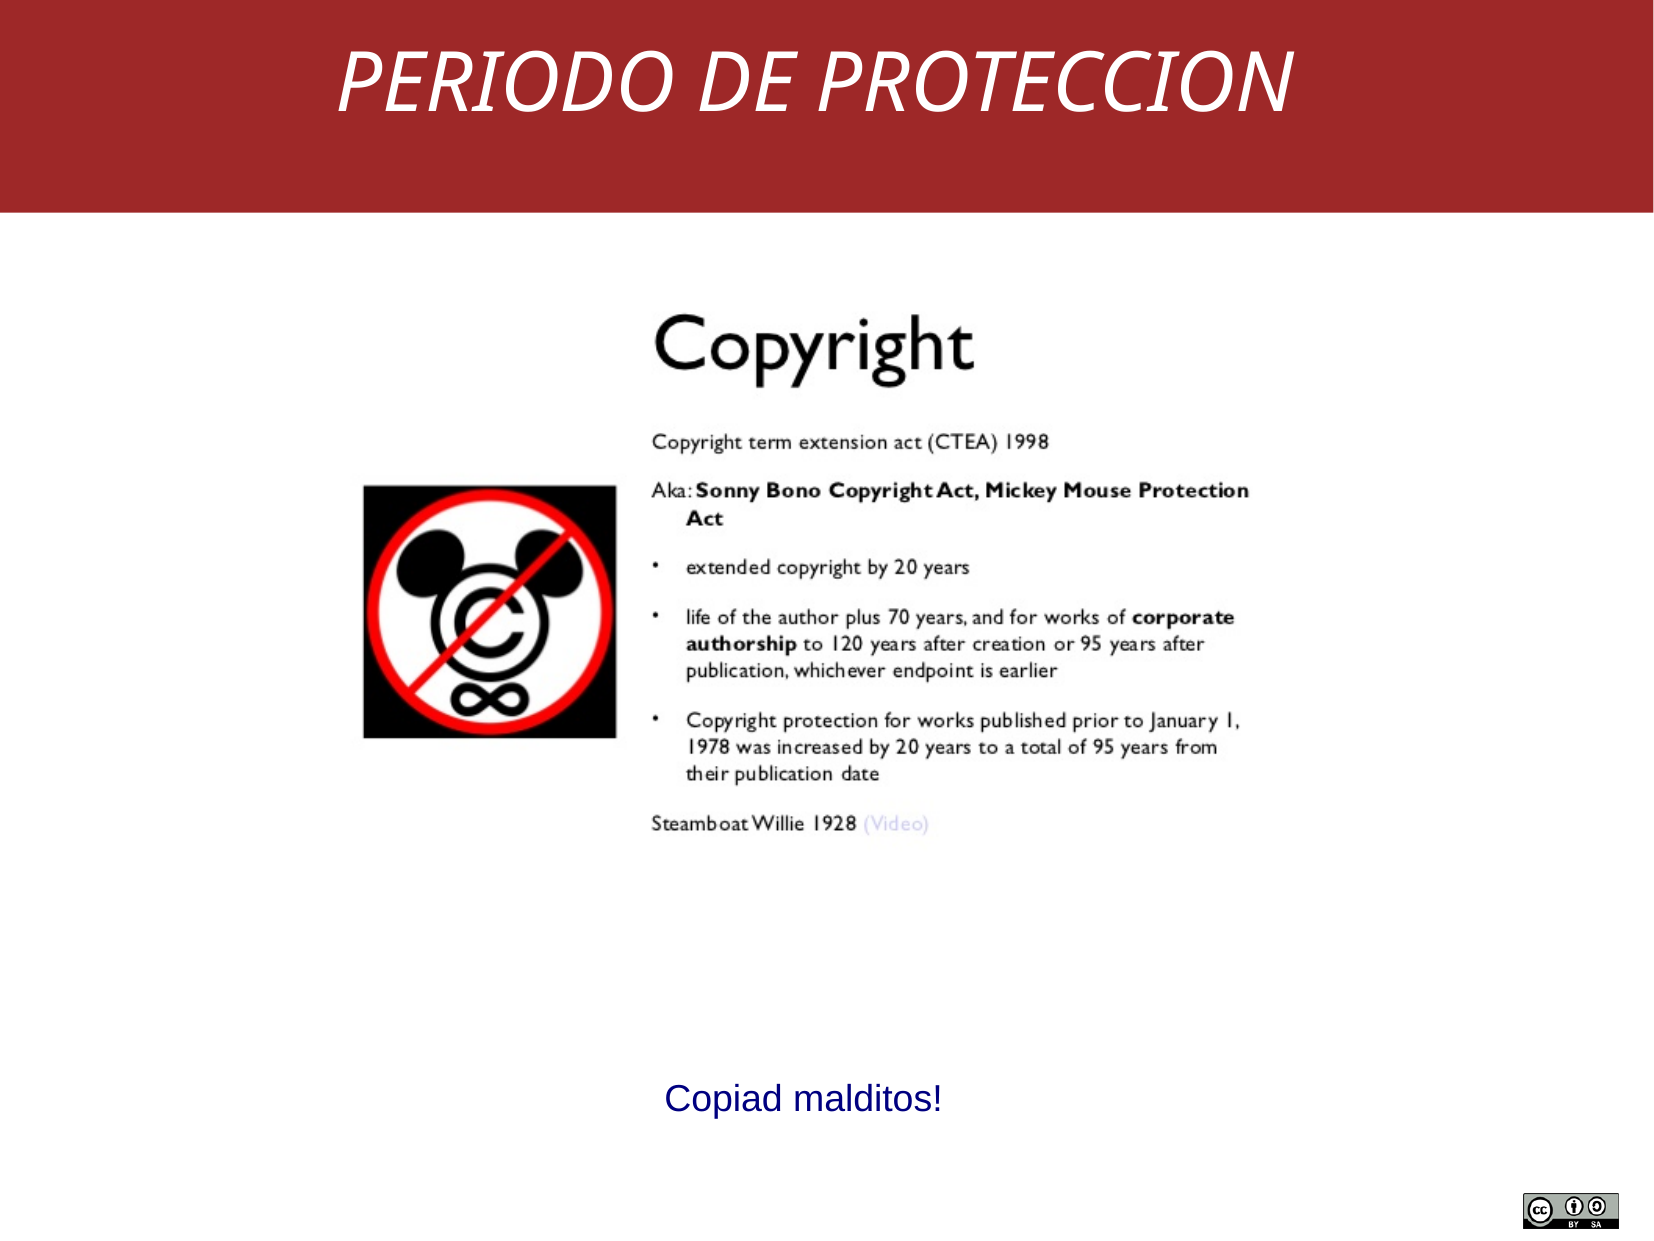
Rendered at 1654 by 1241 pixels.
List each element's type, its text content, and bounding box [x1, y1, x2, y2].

text_box PERIODO DE PROTECCION [0, 0, 1654, 213]
picture [1523, 1193, 1619, 1229]
text_box Copiad malditos! [649, 1069, 958, 1174]
picture [314, 224, 1312, 973]
